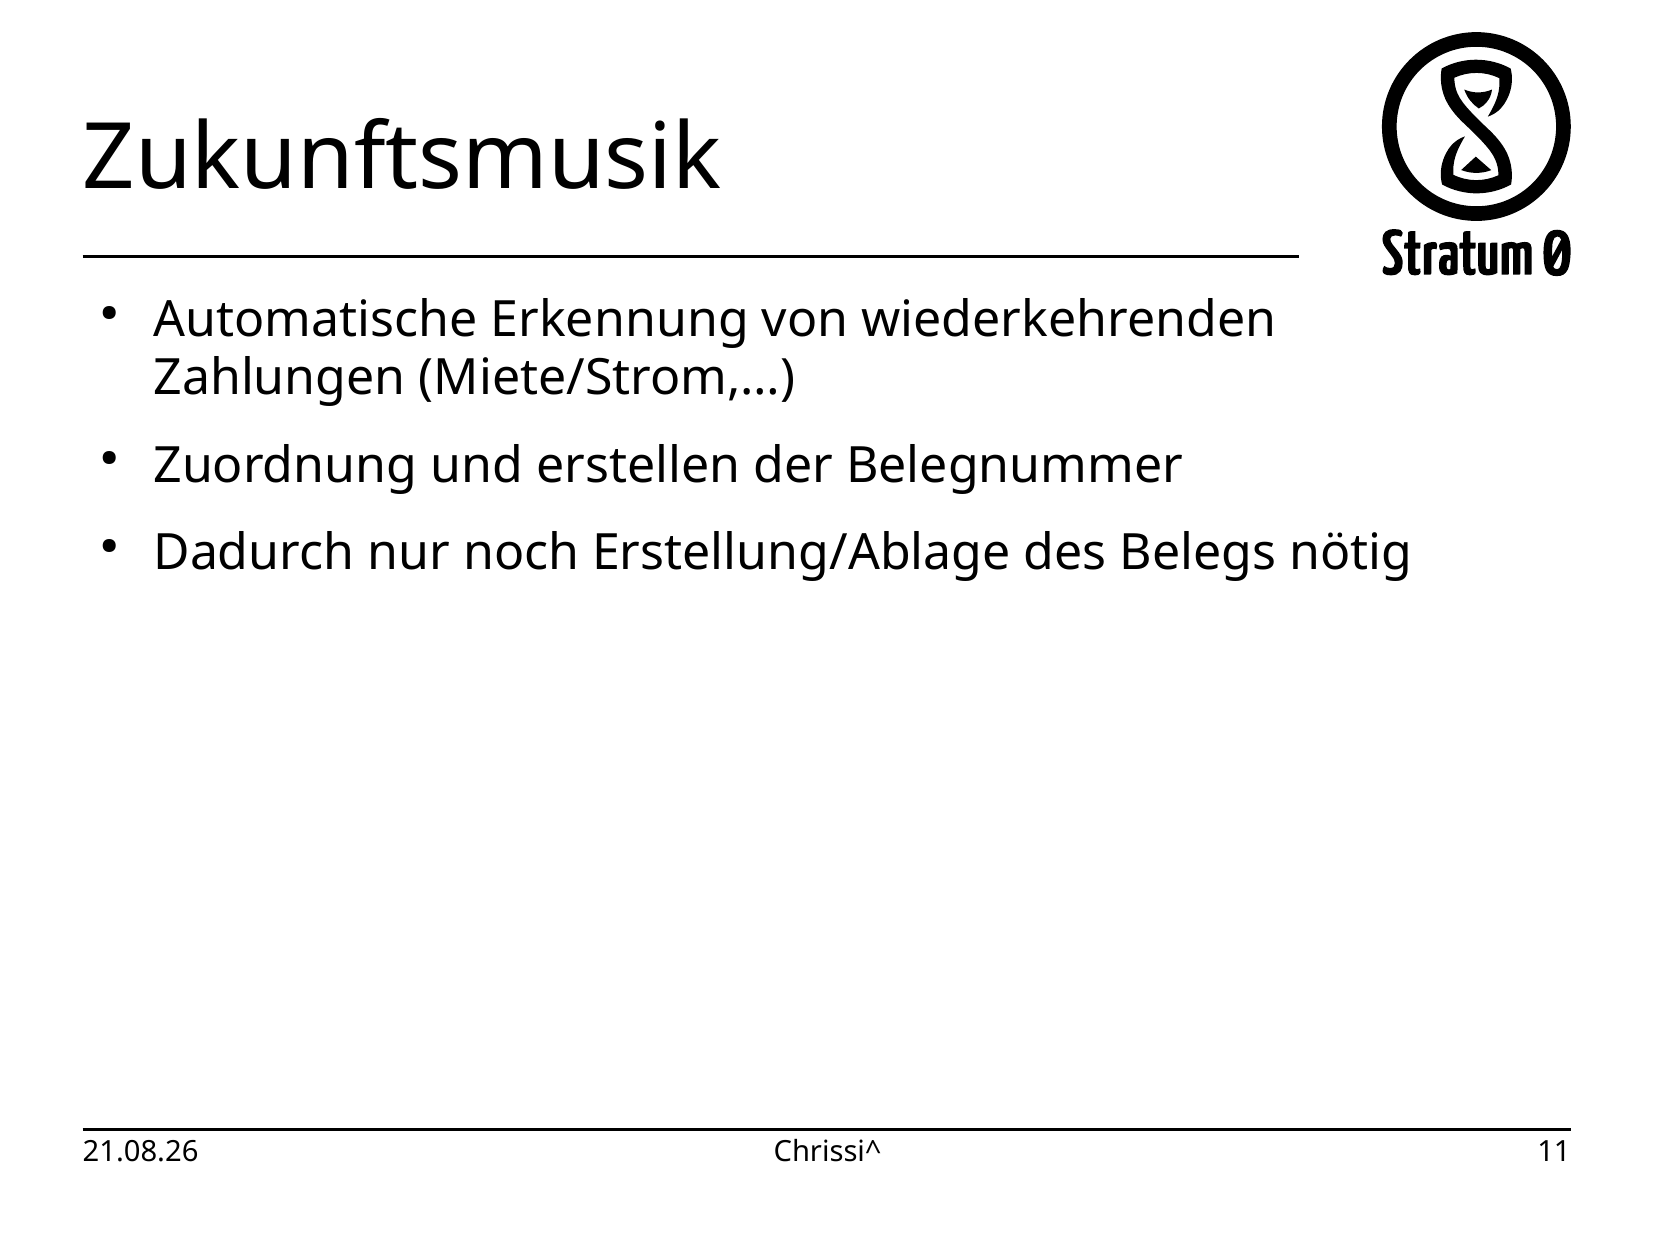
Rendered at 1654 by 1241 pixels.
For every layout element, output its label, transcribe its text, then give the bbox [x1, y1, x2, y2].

title Zukunftsmusik [82, 49, 1300, 257]
list Automatische Erkennung von wiederkehrenden Zahlungen (Miete/Strom,…) Zuordnung und erstellen der Belegnummer Dadurch nur noch Erstellung/Ablage des Belegs nötig [82, 290, 1538, 1010]
